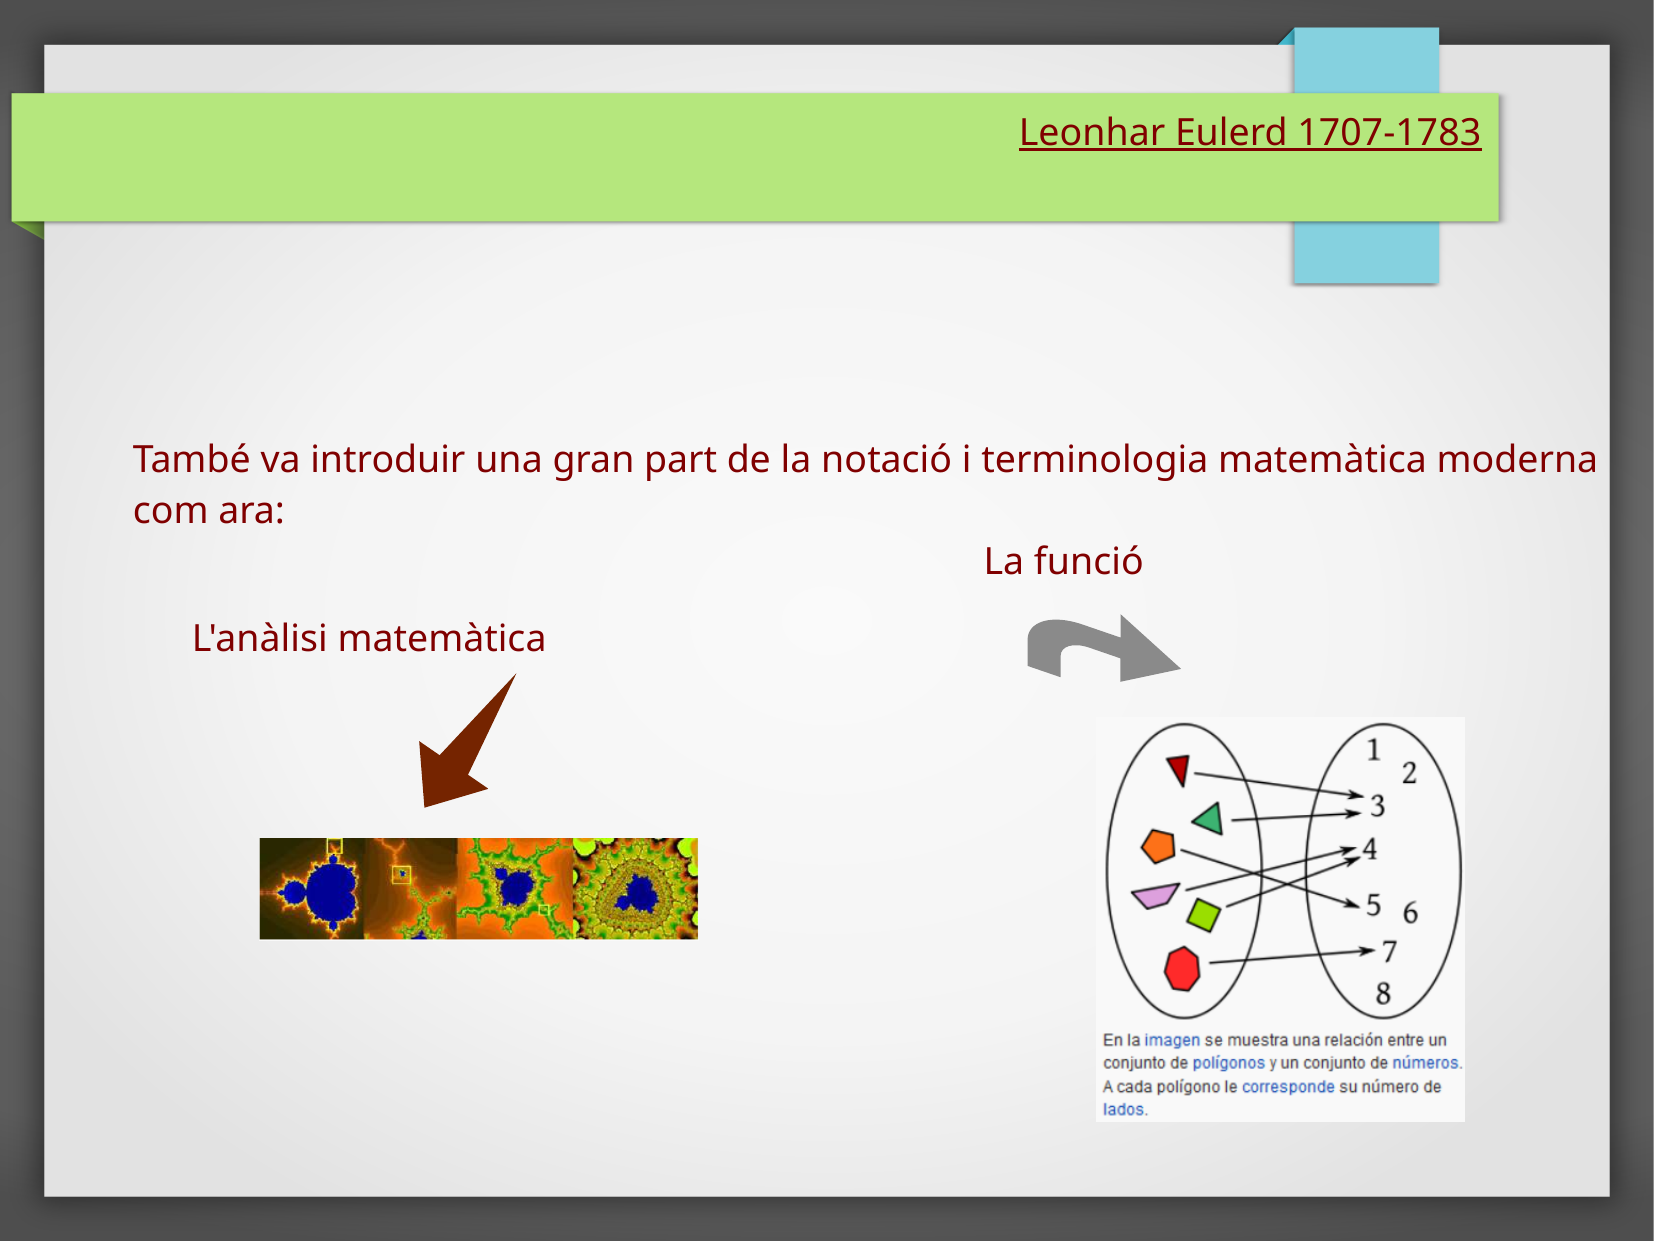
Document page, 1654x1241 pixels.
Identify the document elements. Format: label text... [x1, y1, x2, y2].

text_box L'anàlisi matemàtica [177, 604, 564, 704]
picture [0, 0, 1654, 1241]
text_box [1027, 614, 1182, 682]
text_box La funció [968, 527, 1158, 626]
text_box També va introduir una gran part de la notació i terminologia matemàtica moderna com ara: [118, 425, 1578, 546]
text_box Leonhar Eulerd 1707-1783 [1003, 98, 1498, 166]
